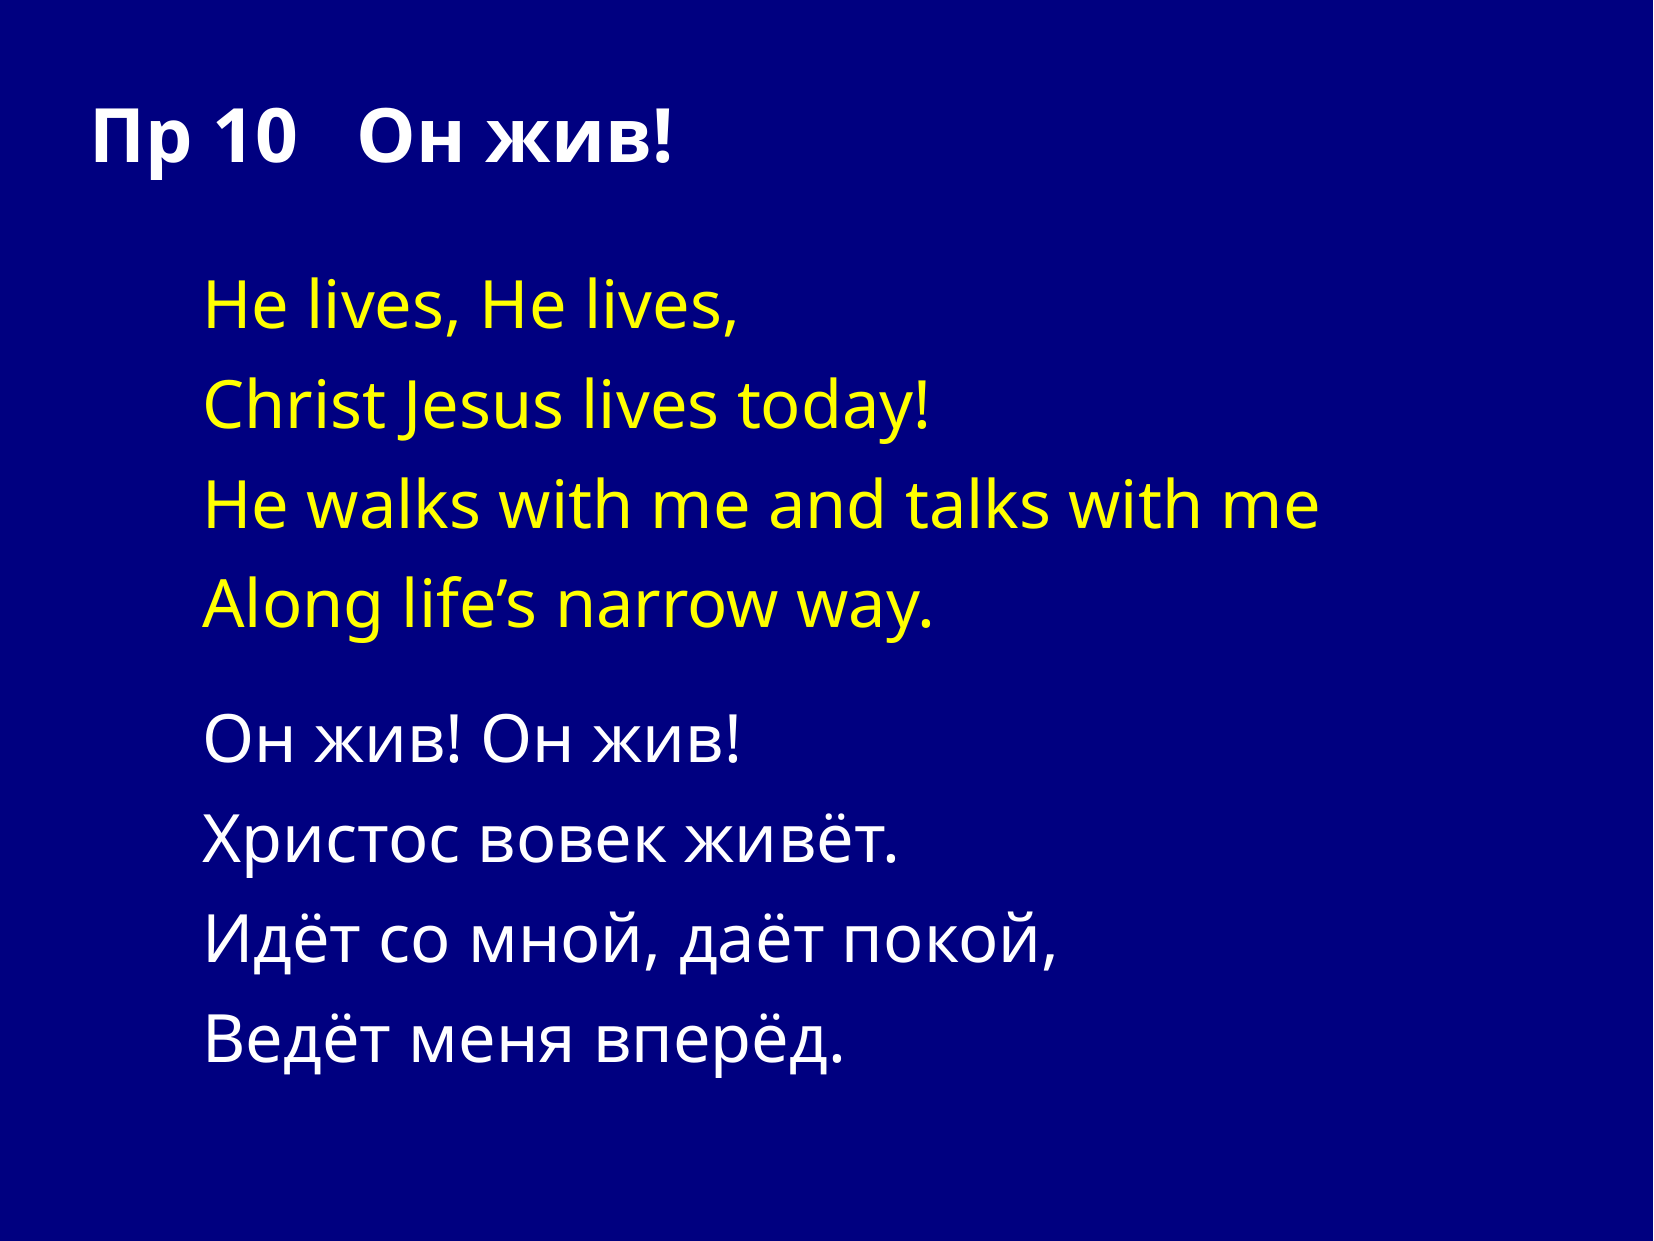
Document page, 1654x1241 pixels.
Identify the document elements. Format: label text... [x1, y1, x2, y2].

text_box He lives, He lives, Christ Jesus lives today! He walks with me and talks with me Along life’s narrow way. [75, 188, 1576, 638]
text_box Пр 10 Он жив! [75, 75, 1576, 188]
text_box Он жив! Он жив! Христос вовек живёт. Идёт со мной, даёт покой, Ведёт меня вперёд. [75, 675, 1576, 1163]
